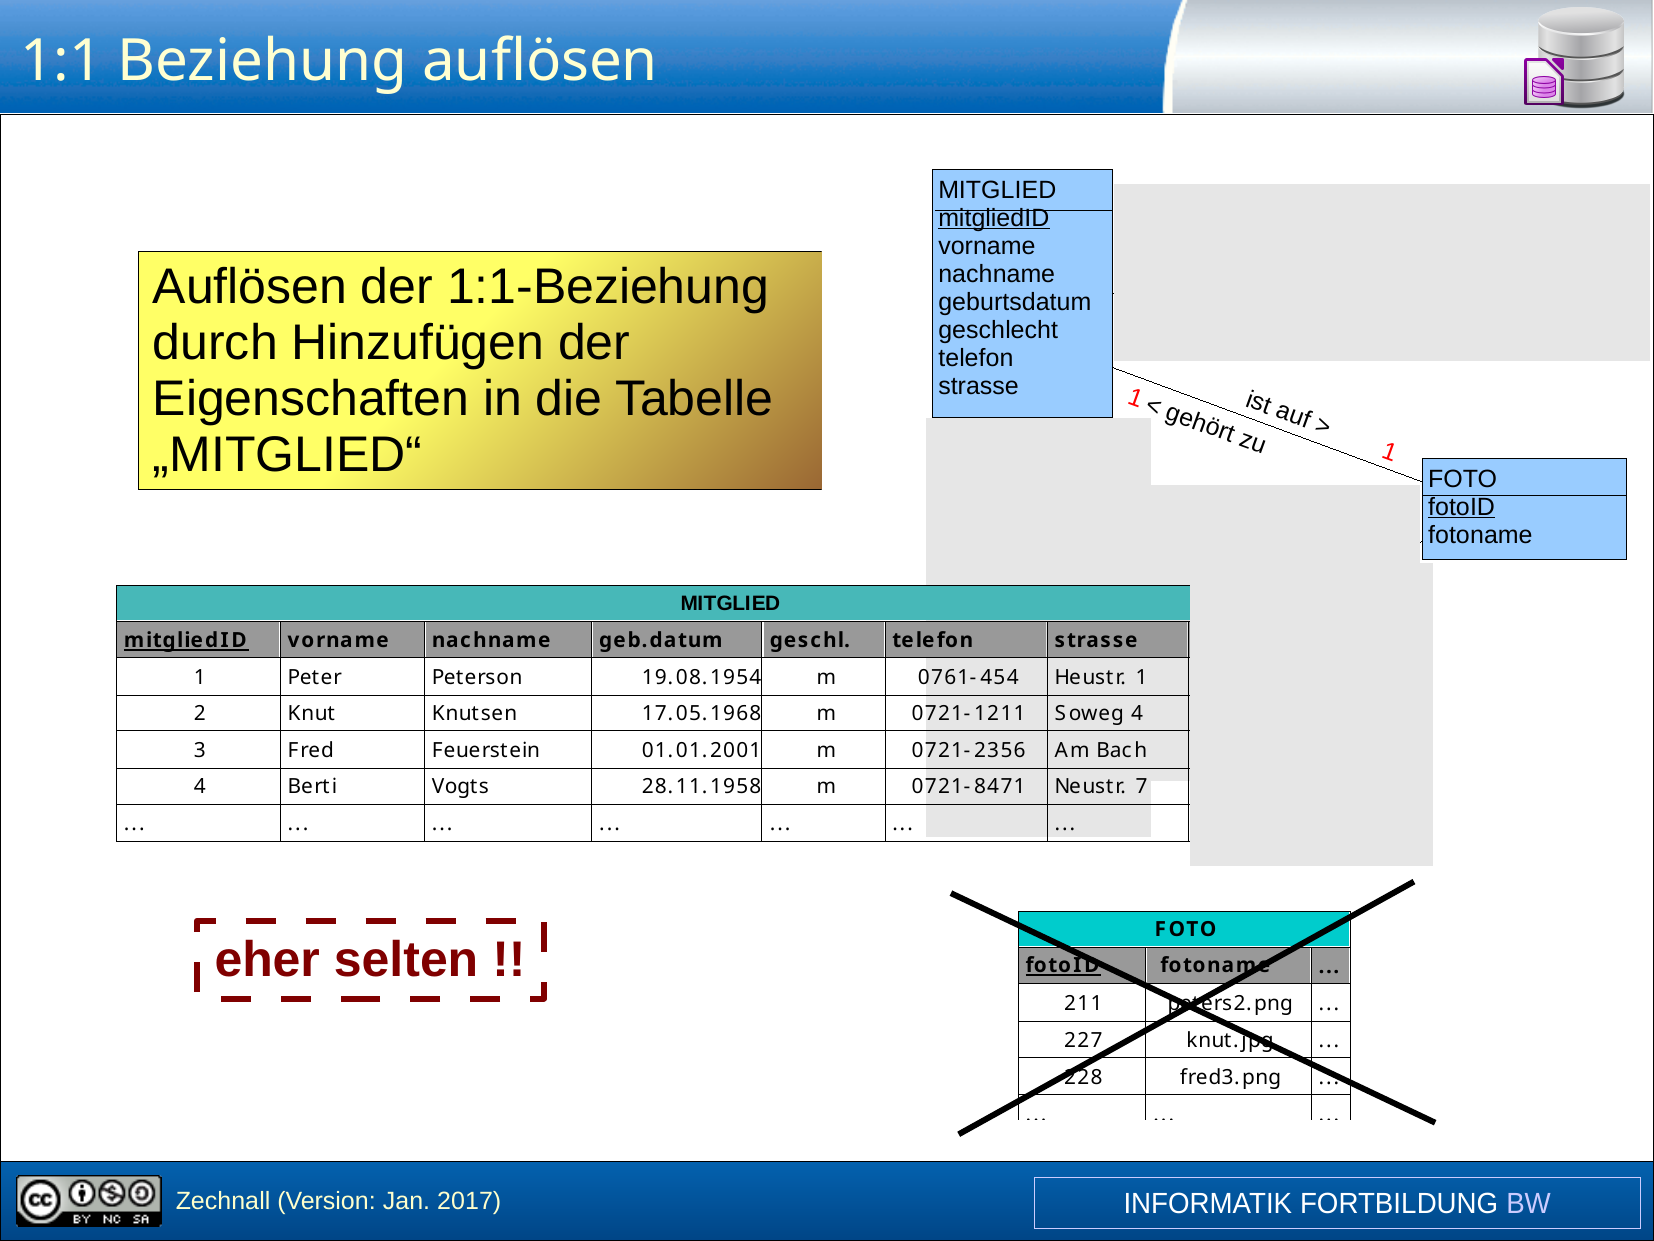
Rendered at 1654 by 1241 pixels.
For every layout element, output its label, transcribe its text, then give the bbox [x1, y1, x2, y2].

title 1:1 Beziehung auflösen [20, 14, 1464, 101]
text_box [926, 418, 1433, 866]
text_box [1114, 184, 1650, 361]
text_box eher selten !! [196, 920, 545, 999]
text_box FOTO fotoID fotoname [1422, 496, 1627, 560]
text_box n [1106, 288, 1114, 331]
chart [1012, 904, 1365, 1002]
chart [1198, 904, 1654, 1120]
text_box ist auf > [1198, 362, 1381, 467]
chart [1012, 1010, 1420, 1120]
chart [1012, 926, 1181, 1100]
text_box < gehört zu [1113, 373, 1299, 479]
picture [16, 1175, 162, 1227]
text_box 1 [1366, 425, 1426, 482]
picture [0, 0, 1654, 113]
text_box 1 [1100, 367, 1172, 413]
chart [115, 579, 1190, 848]
text_box MITGLIED mitgliedID vorname nachname geburtsdatum geschlecht telefon strasse [932, 169, 1113, 418]
text_box Auflösen der 1:1-Beziehung durch Hinzufügen der Eigenschaften in die Tabelle „MITGLIED“ [138, 251, 822, 490]
text_box FOTO fotoID fotoname [1422, 458, 1627, 495]
